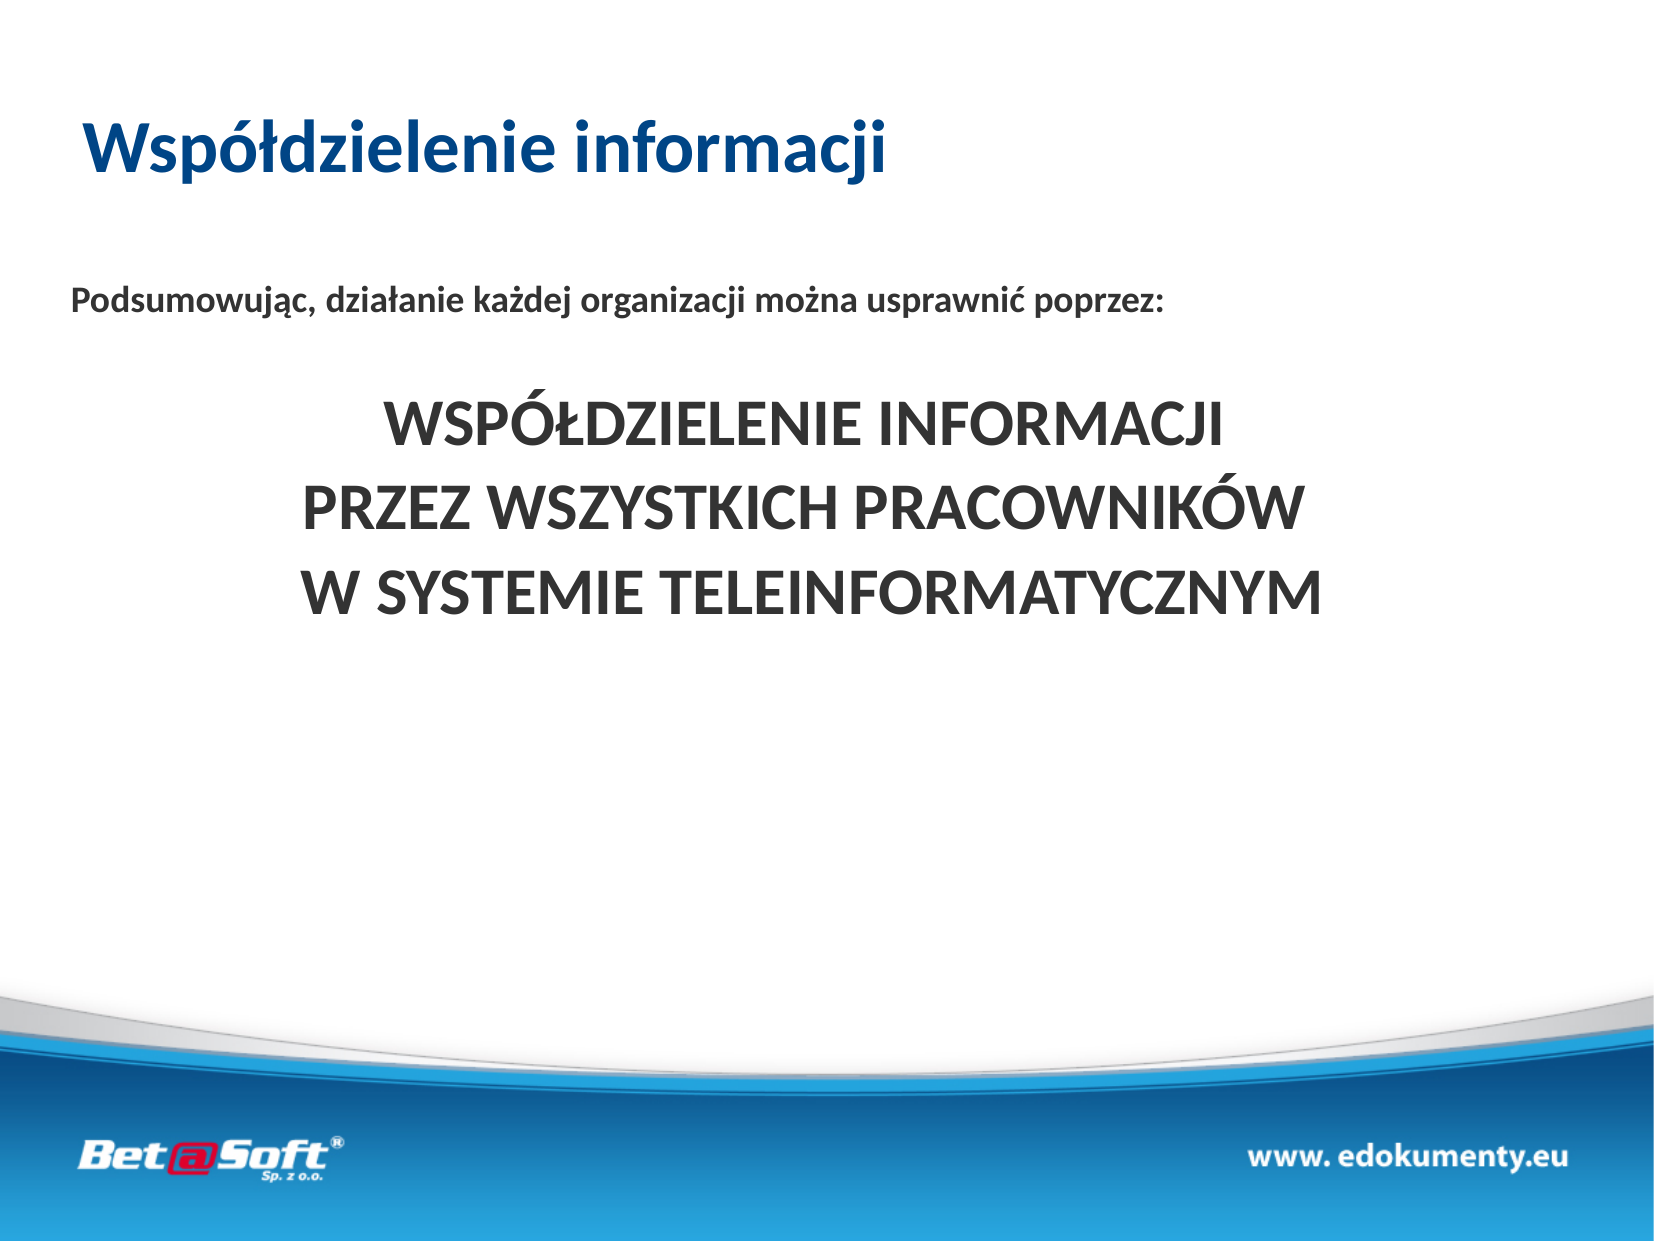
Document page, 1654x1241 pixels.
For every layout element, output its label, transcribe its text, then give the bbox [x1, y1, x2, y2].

list Podsumowując, działanie każdej organizacji można usprawnić poprzez: WSPÓŁDZIELENIE INFORMACJI PRZEZ WSZYSTKICH PRACOWNIKÓW W SYSTEMIE TELEINFORMATYCZNYM [70, 284, 1554, 1103]
picture [0, 0, 1654, 1241]
title Współdzielenie informacji [82, 44, 1571, 262]
